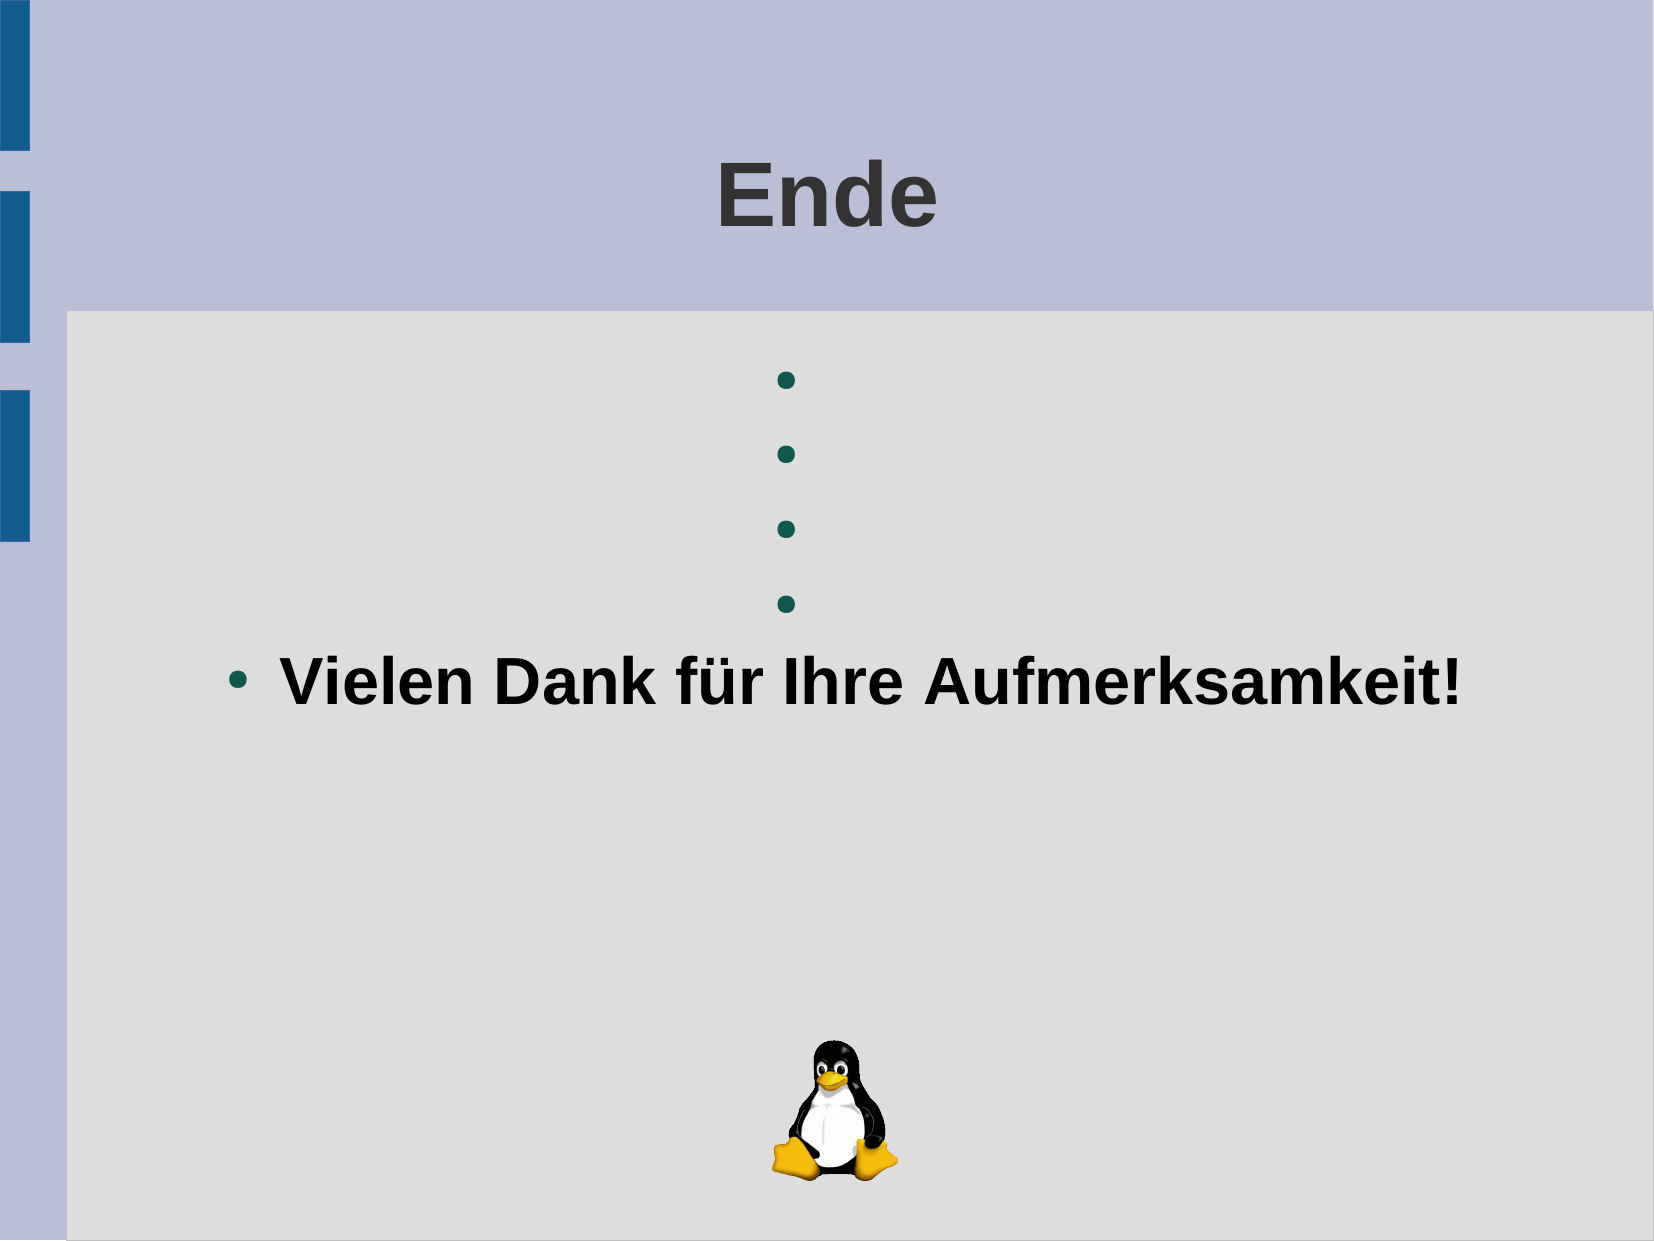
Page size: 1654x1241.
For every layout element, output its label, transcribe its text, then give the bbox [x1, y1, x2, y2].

picture [759, 1127, 925, 1193]
title Ende [121, 91, 1534, 299]
list Vielen Dank für Ihre Aufmerksamkeit! [121, 344, 1534, 1127]
